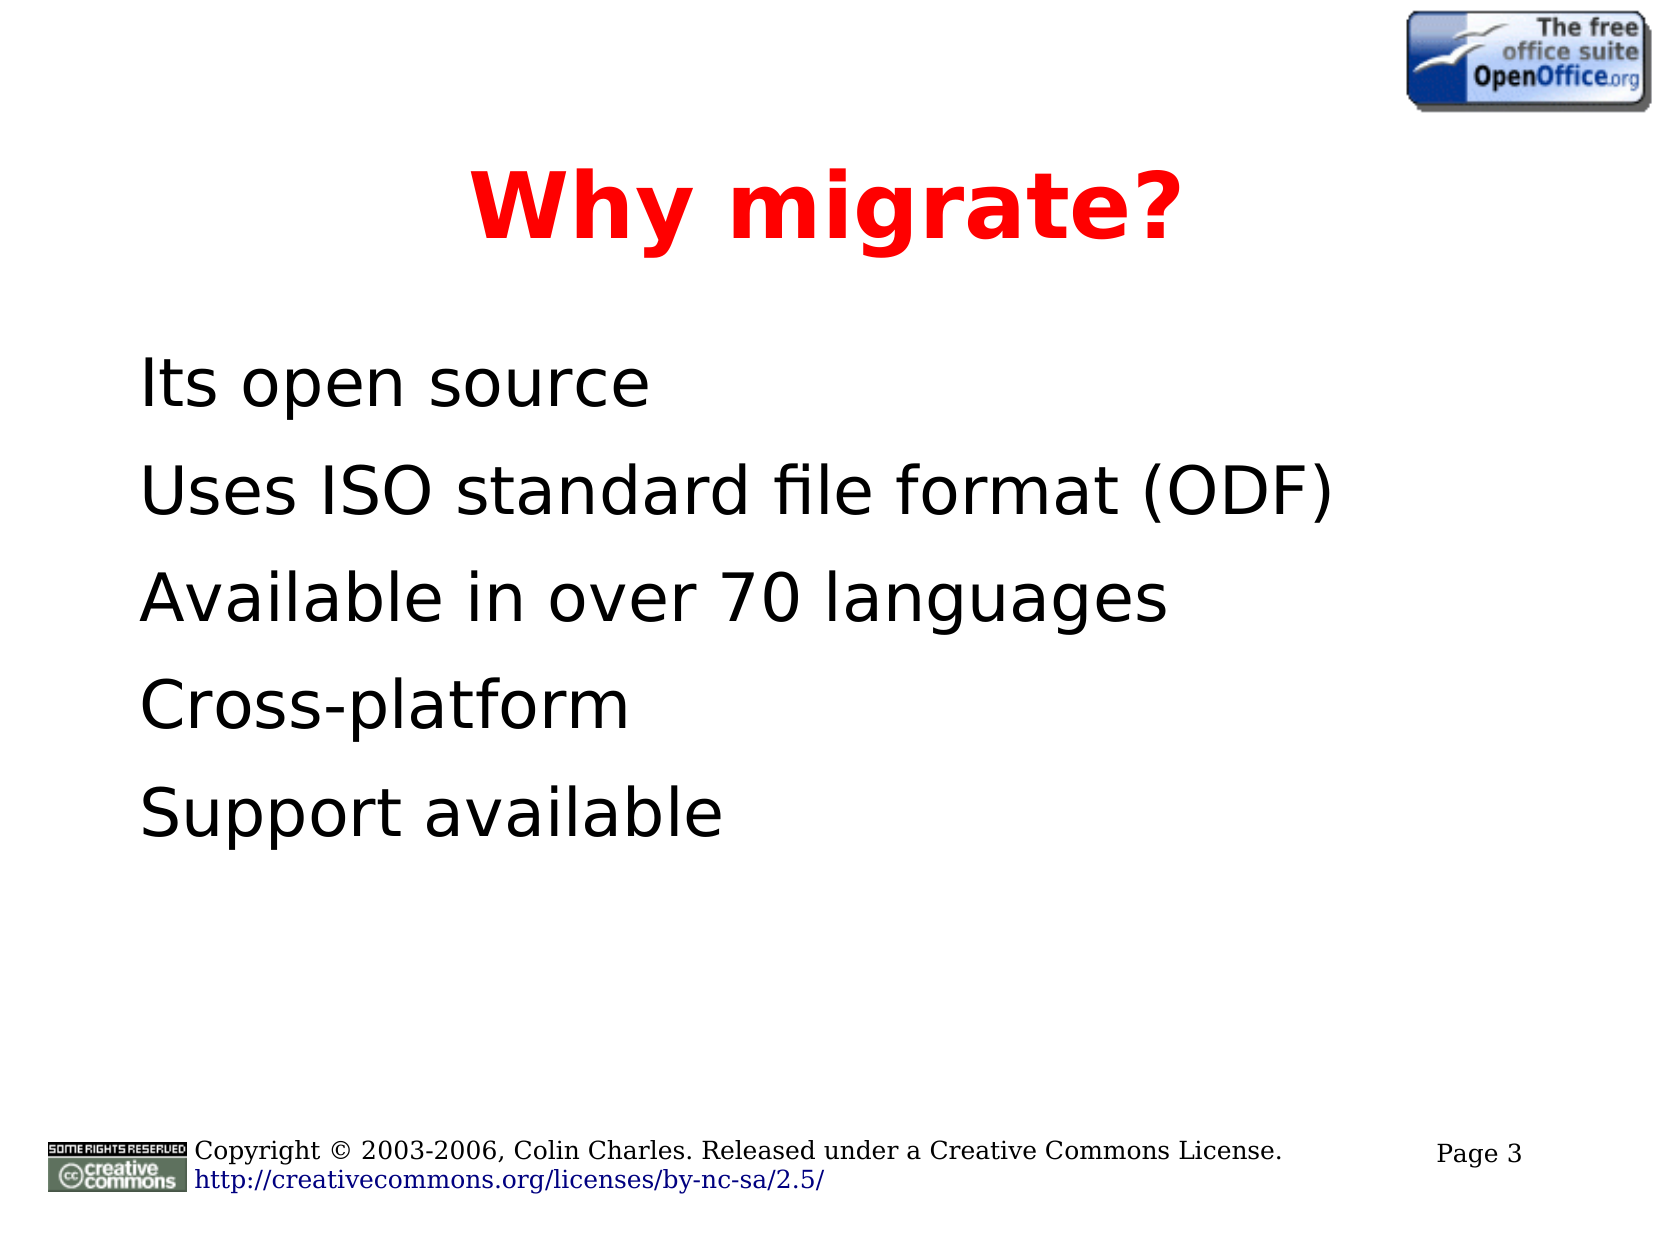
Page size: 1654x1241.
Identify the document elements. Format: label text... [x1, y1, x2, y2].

picture [48, 1142, 187, 1192]
picture [1403, 0, 1654, 125]
title Why migrate? [121, 102, 1534, 311]
list Its open source Uses ISO standard file format (ODF) Available in over 70 languages Cross-platform Support available [121, 344, 1534, 1127]
